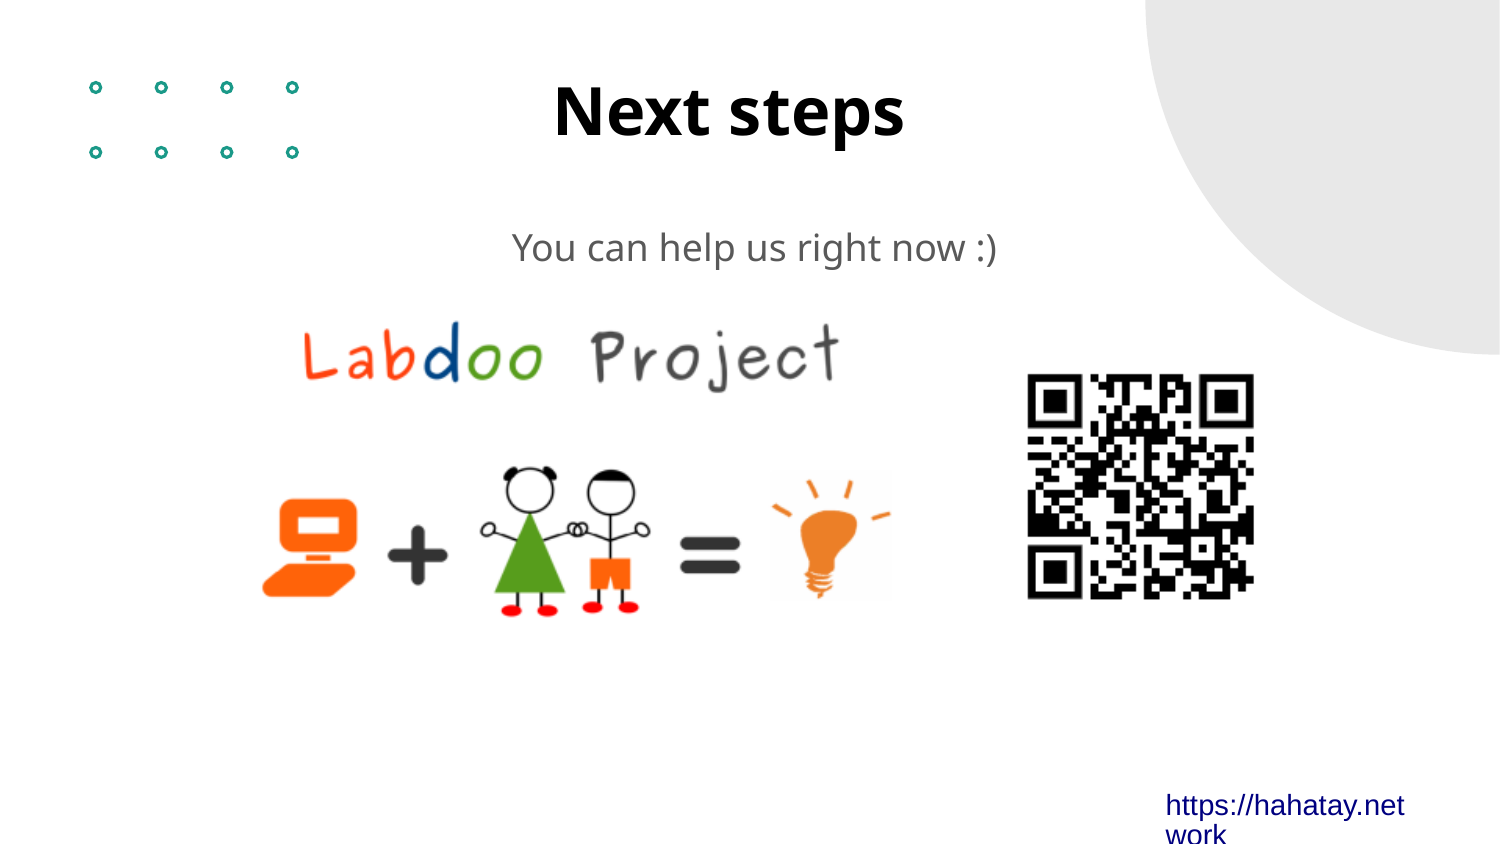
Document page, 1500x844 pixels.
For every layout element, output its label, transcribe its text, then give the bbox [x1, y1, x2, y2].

picture [1014, 365, 1276, 620]
picture [183, 310, 965, 630]
text_box You can help us right now :) [421, 202, 1078, 285]
title Next steps [96, 53, 1363, 148]
